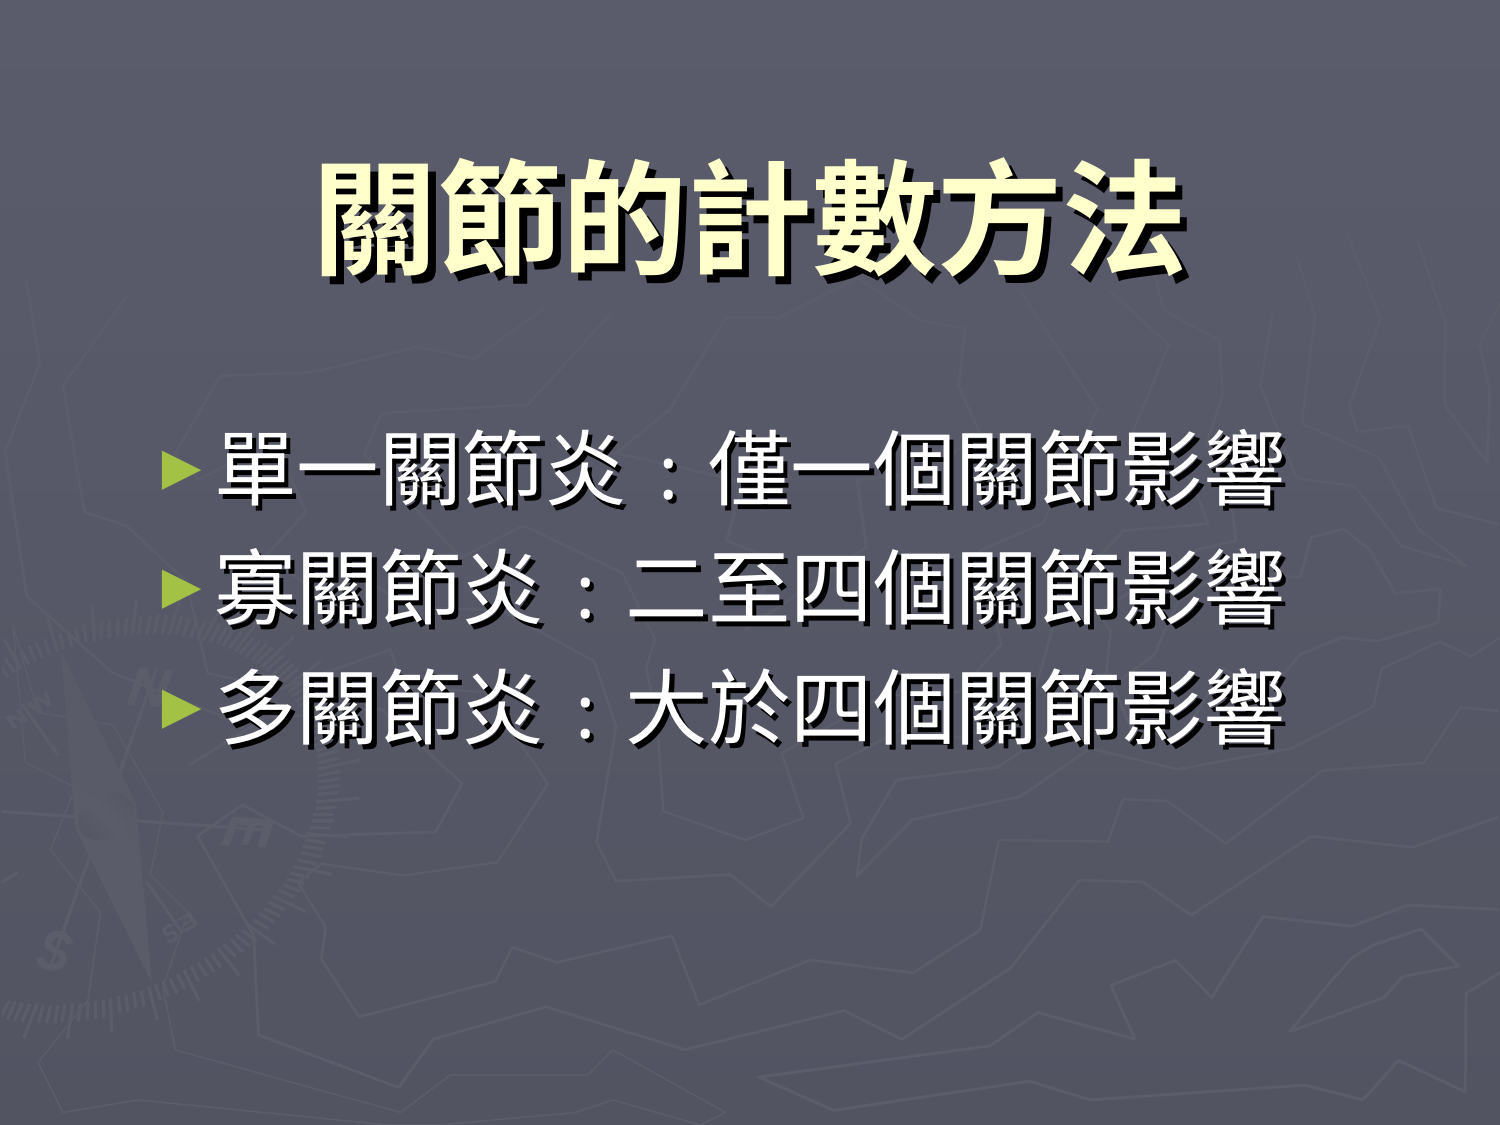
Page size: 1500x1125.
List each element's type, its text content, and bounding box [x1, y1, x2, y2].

title 關節的計數方法 [112, 121, 1388, 310]
list 單一關節炎:僅一個關節影響 寡關節炎:二至四個關節影響 多關節炎:大於四個關節影響 [134, 409, 1417, 763]
